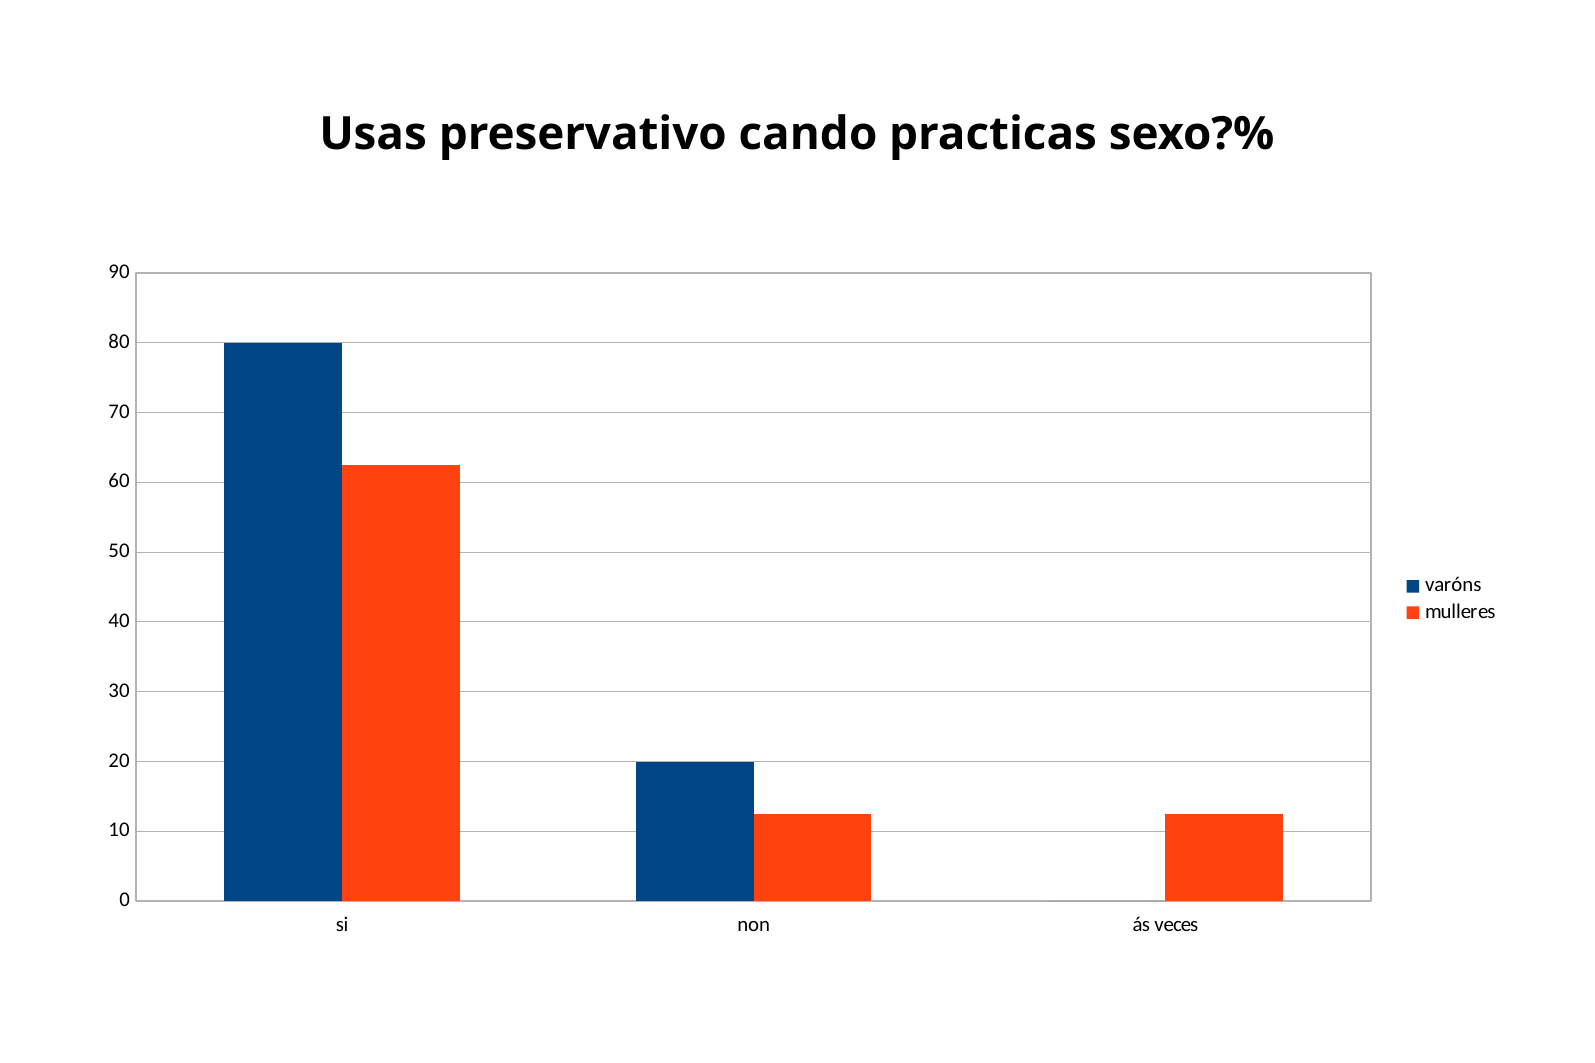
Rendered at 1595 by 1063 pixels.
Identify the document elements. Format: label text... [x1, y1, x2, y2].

chart [79, 248, 1515, 951]
title Usas preservativo cando practicas sexo?% [79, 42, 1515, 220]
